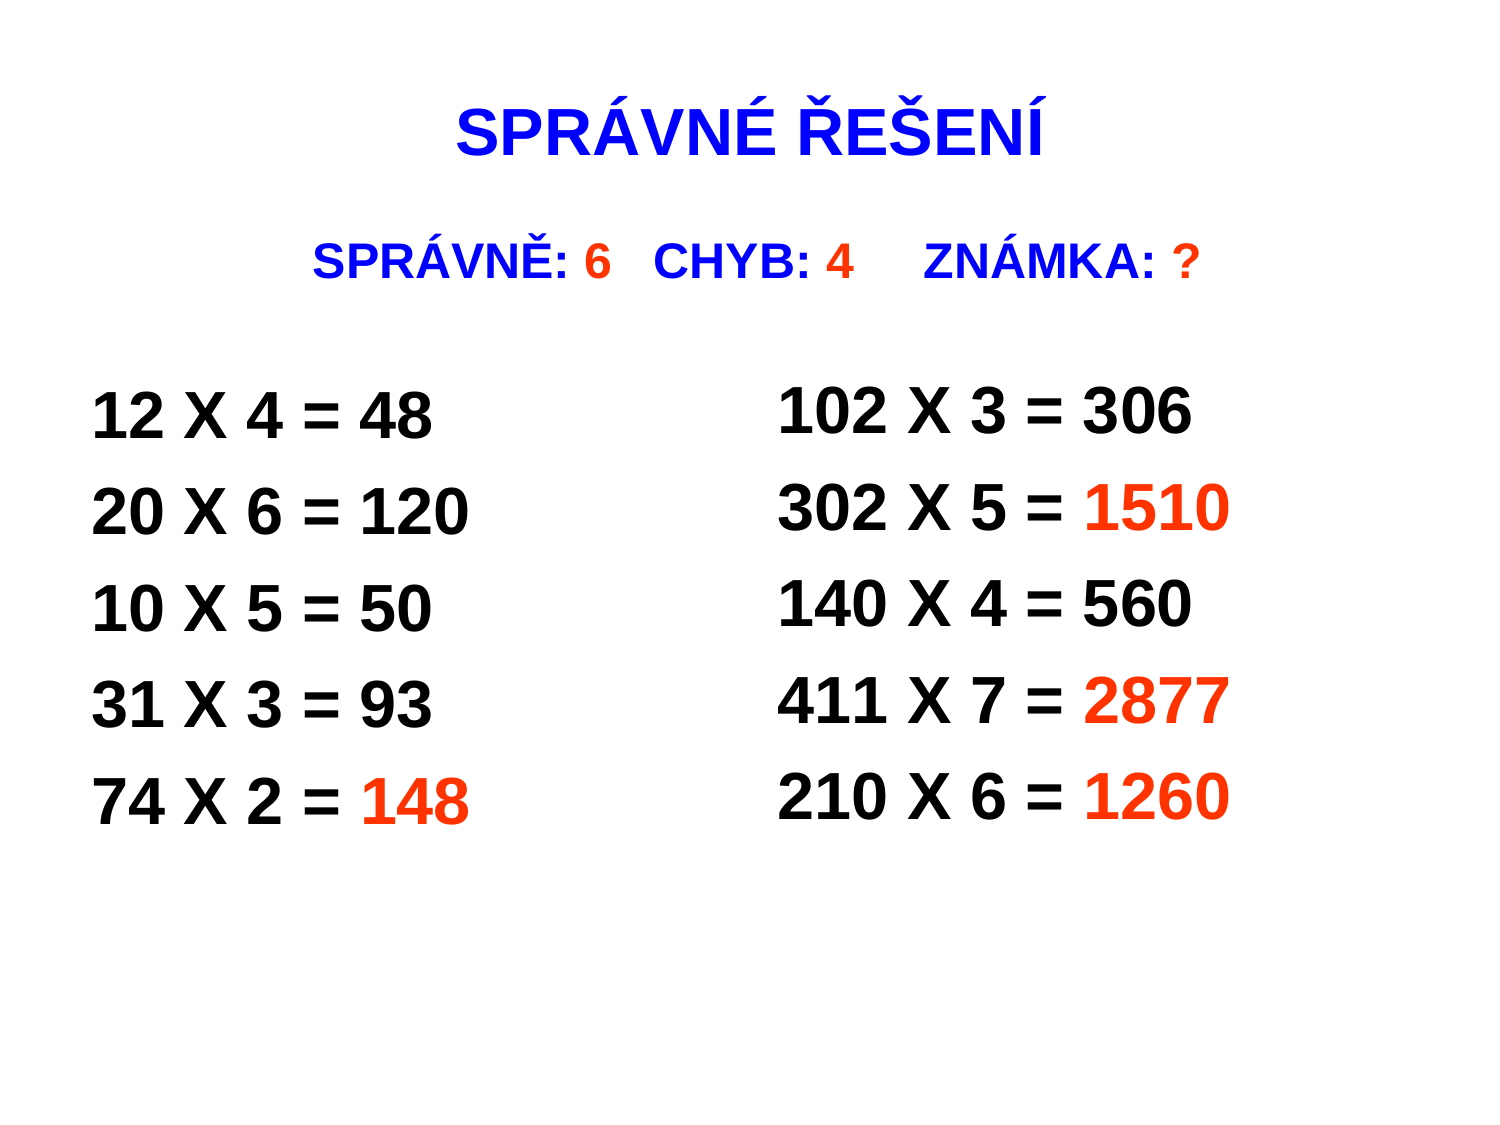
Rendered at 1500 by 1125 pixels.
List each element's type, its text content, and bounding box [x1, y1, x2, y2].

title SPRÁVNÉ ŘEŠENÍ SPRÁVNĚ: 6 CHYB: 4 ZNÁMKA: ? [75, 0, 1426, 297]
list 12 X 4 = 48 20 X 6 = 120 10 X 5 = 50 31 X 3 = 93 74 X 2 = 148 [76, 267, 739, 1010]
list 102 X 3 = 306 302 X 5 = 1510 140 X 4 = 560 411 X 7 = 2877 210 X 6 = 1260 [763, 262, 1425, 1006]
